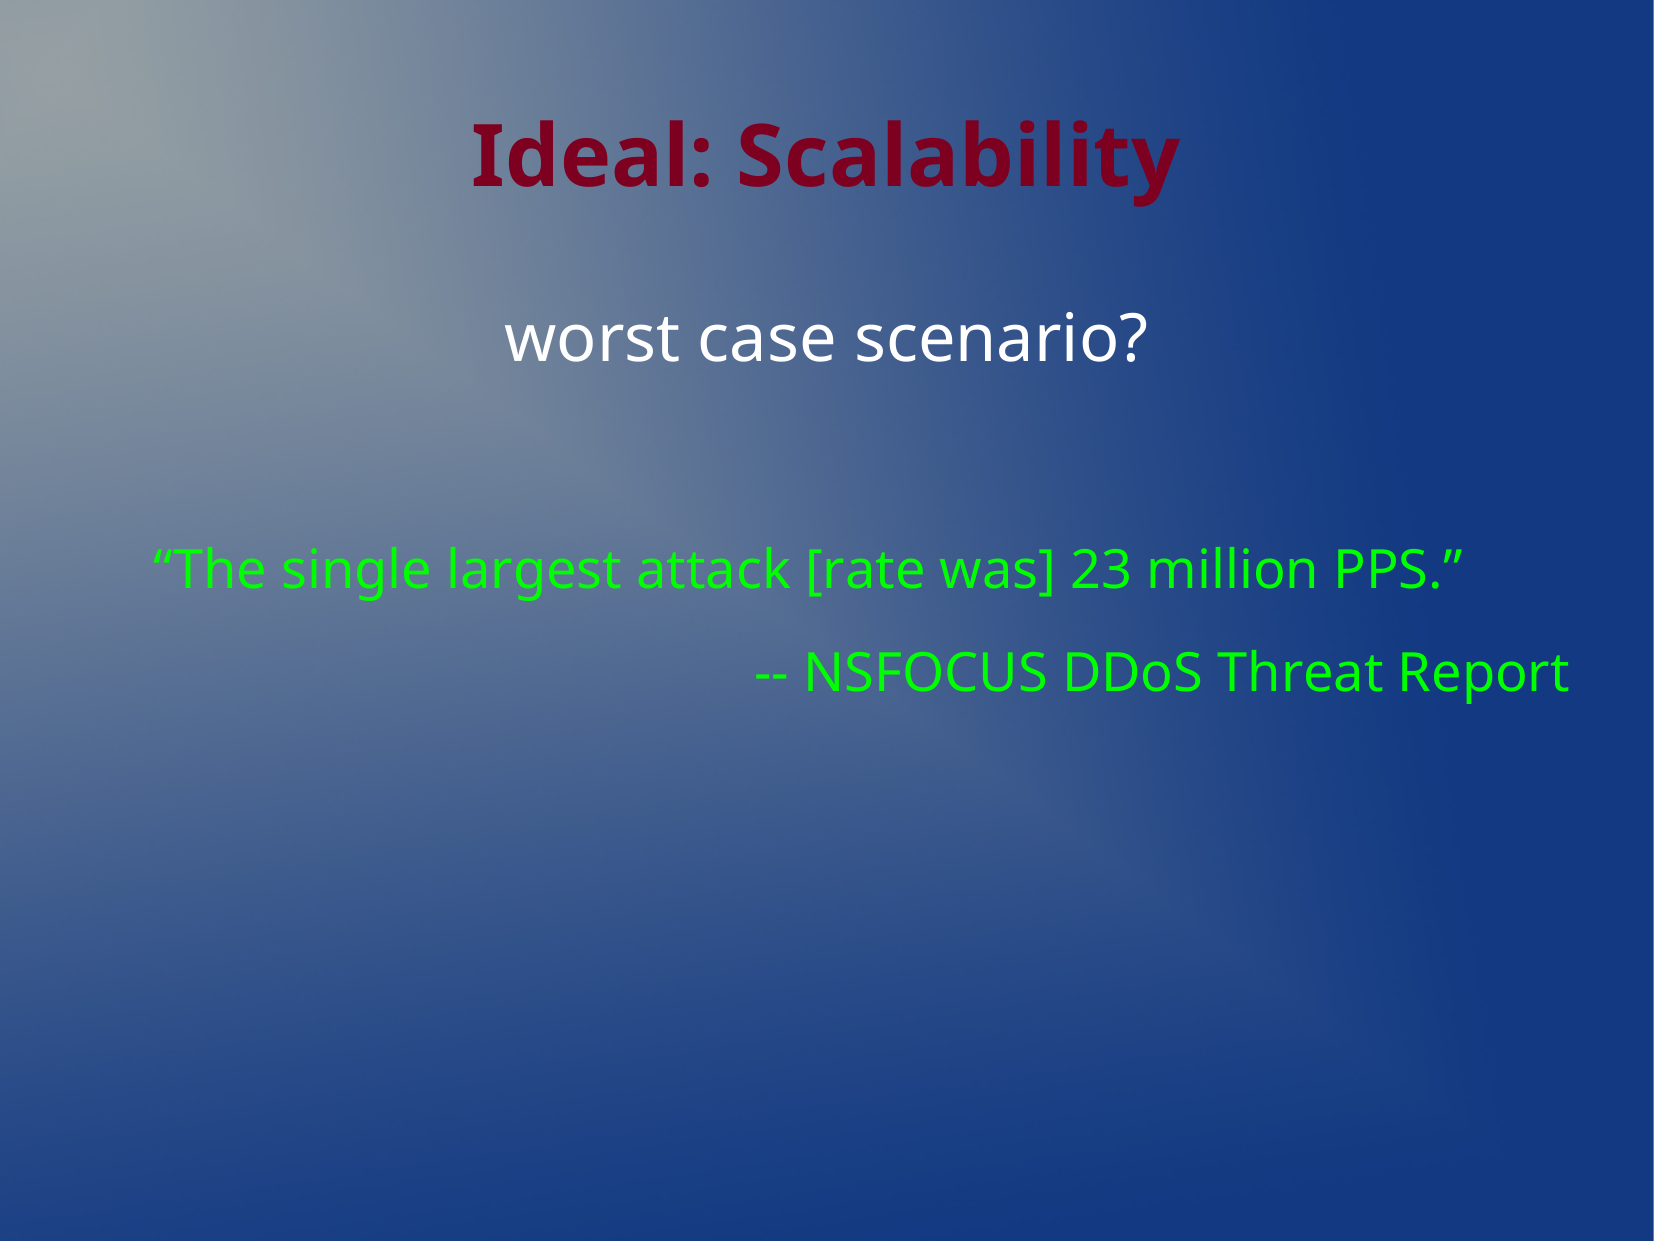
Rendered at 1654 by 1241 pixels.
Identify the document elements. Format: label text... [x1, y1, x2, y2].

list worst case scenario? “The single largest attack [rate was] 23 million PPS.” -- NSFOCUS DDoS Threat Report [82, 290, 1571, 1010]
title Ideal: Scalability [82, 49, 1571, 257]
picture [0, 0, 1654, 1241]
